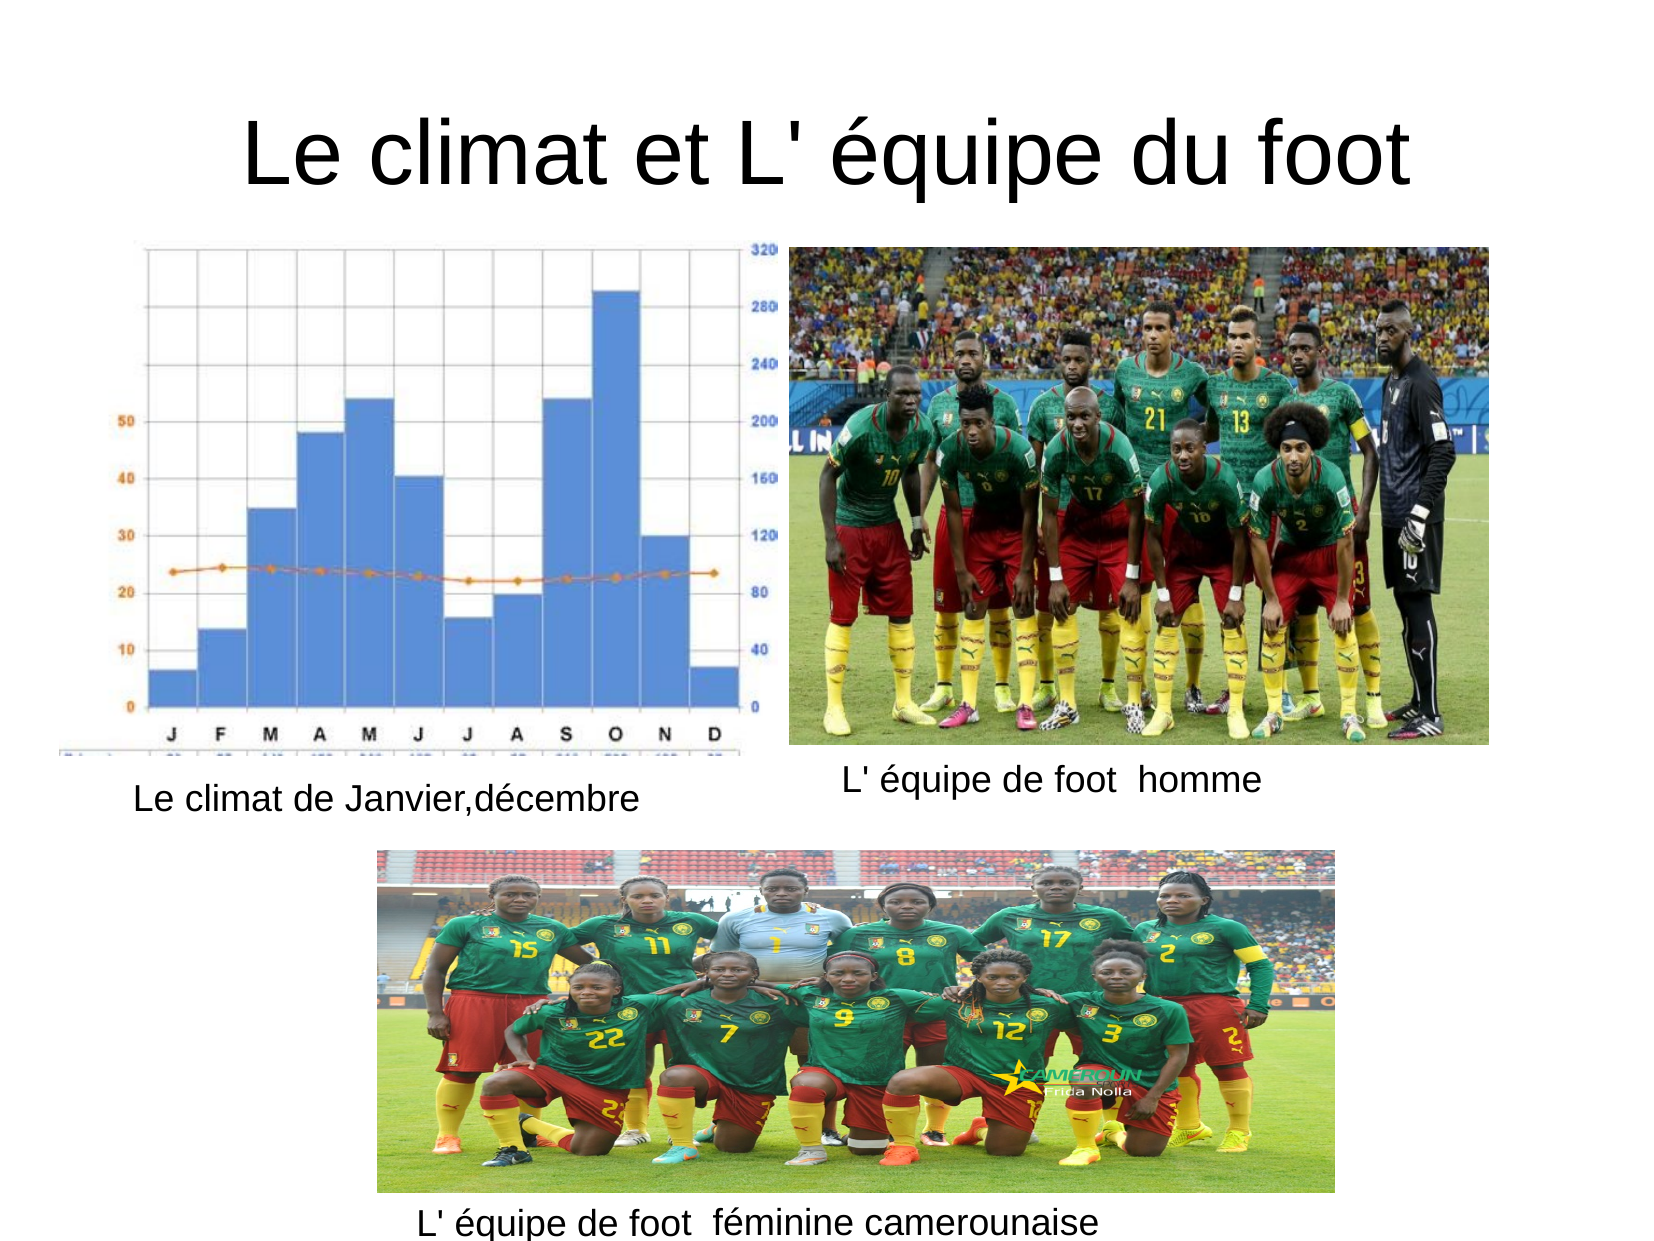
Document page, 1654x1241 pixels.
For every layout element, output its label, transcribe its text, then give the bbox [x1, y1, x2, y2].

text_box L' équipe de foot féminine camerounaise [401, 1193, 1205, 1241]
picture [59, 240, 778, 756]
text_box Le climat de Janvier,décembre [118, 769, 662, 827]
title Le climat et L' équipe du foot [82, 49, 1571, 257]
picture [377, 850, 1335, 1193]
picture [789, 247, 1489, 745]
text_box L' équipe de foot homme [826, 751, 1465, 851]
